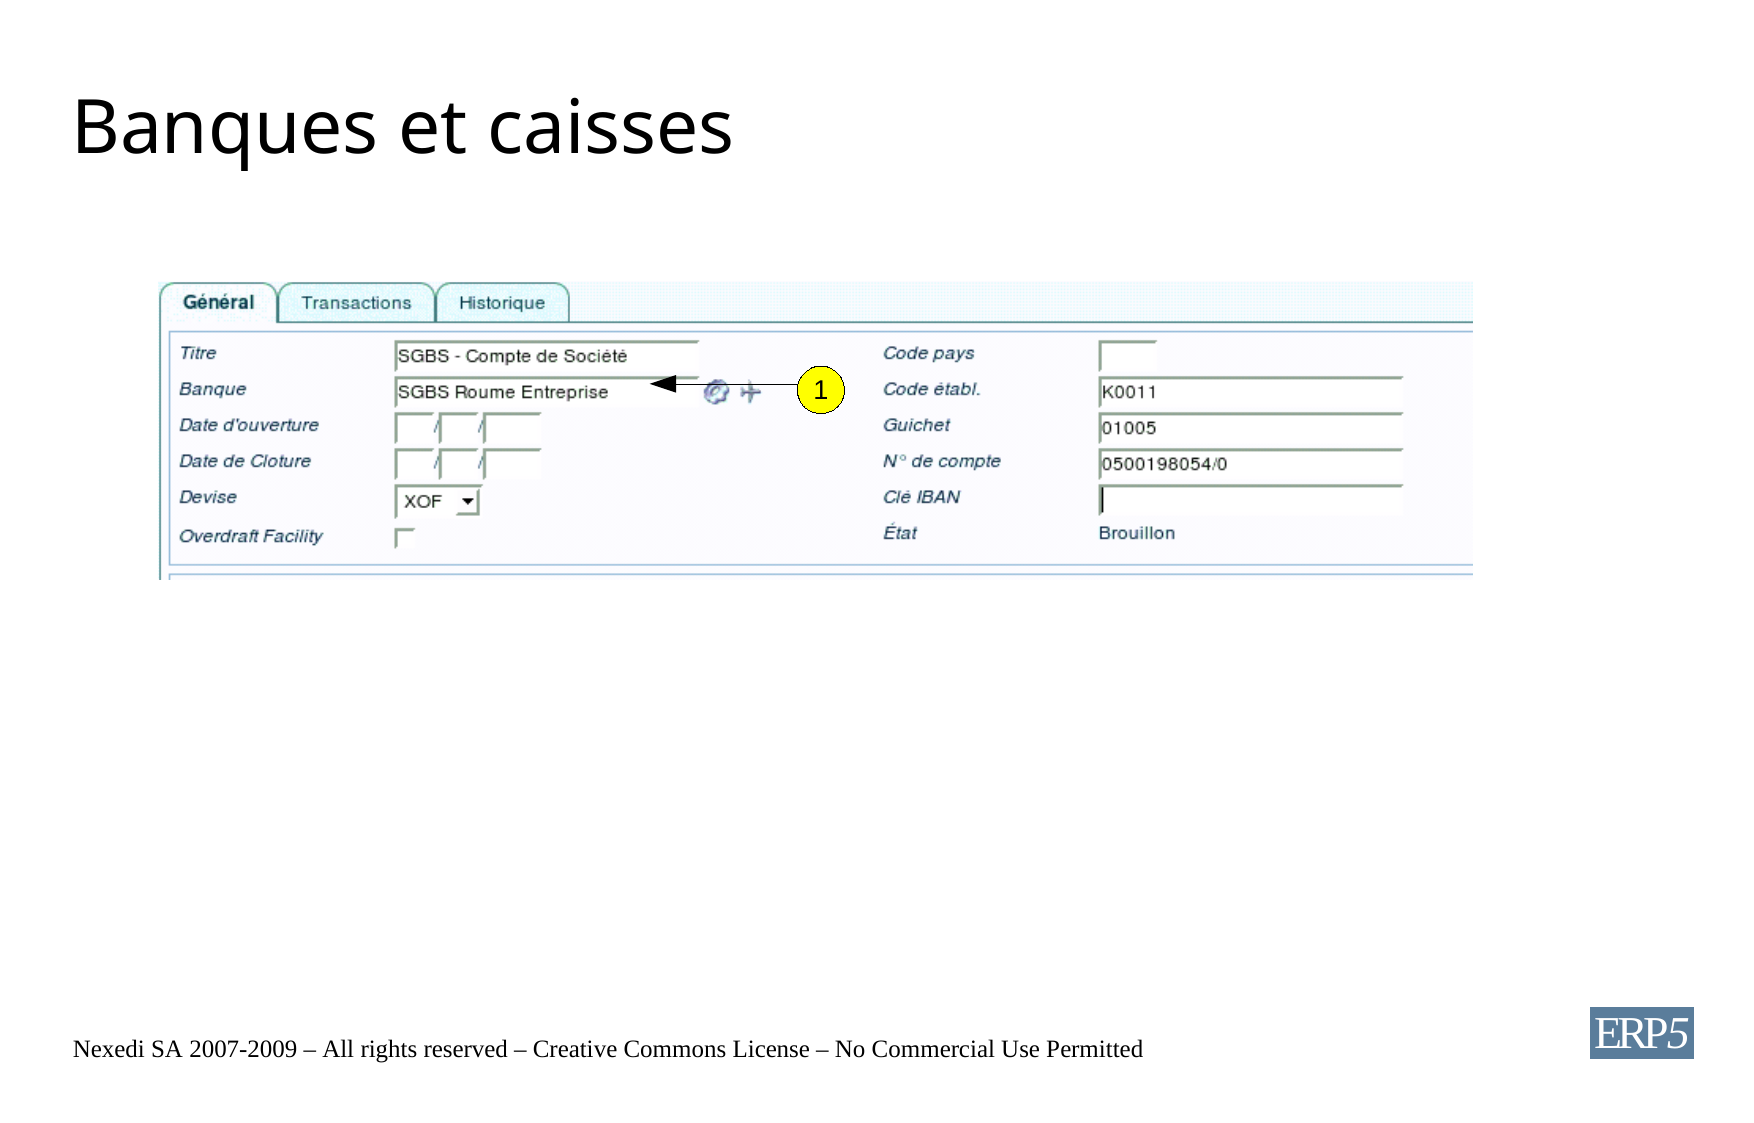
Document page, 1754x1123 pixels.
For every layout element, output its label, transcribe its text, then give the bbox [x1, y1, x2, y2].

text_box 1 [797, 366, 845, 414]
picture [158, 281, 1473, 580]
title Banques et caisses [71, 63, 1707, 187]
